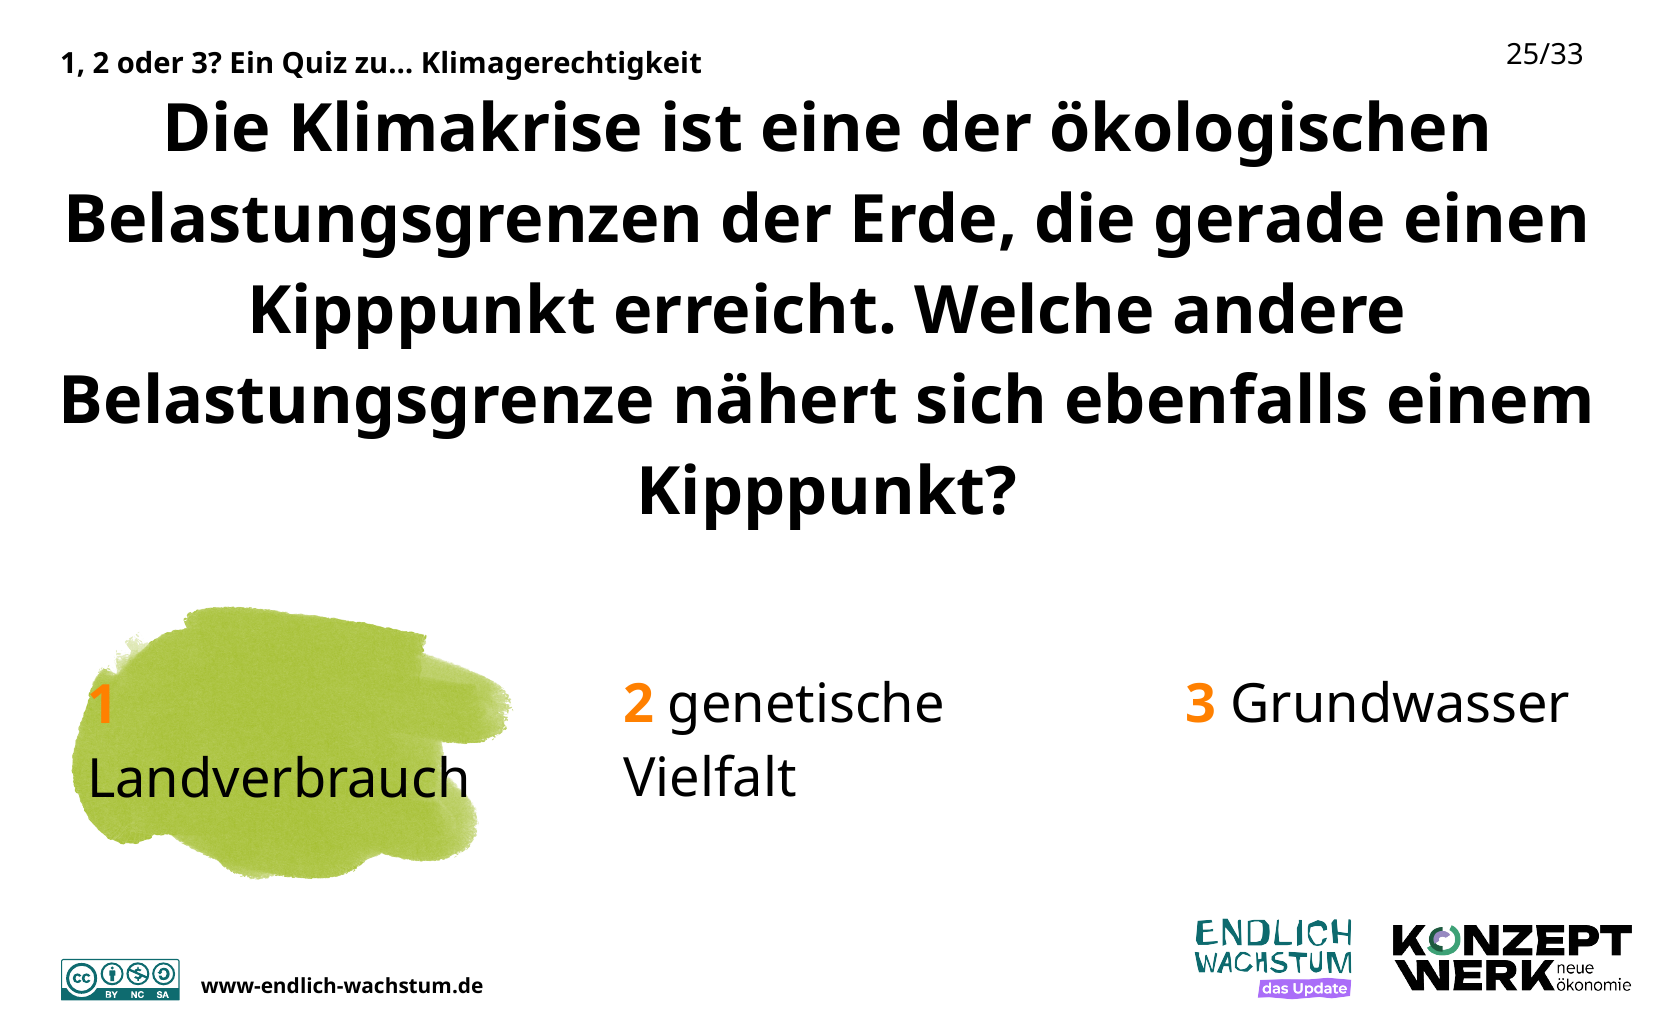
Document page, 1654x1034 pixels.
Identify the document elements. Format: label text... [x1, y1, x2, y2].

text_box 2 genetische Vielfalt [537, 656, 1078, 865]
title Die Klimakrise ist eine der ökologischen Belastungsgrenzen der Erde, die gerade einen Kipppunkt erreicht. Welche andere Belastungsgrenze nähert sich ebenfalls einem Kipppunkt? [59, 80, 1596, 539]
picture [1176, 900, 1374, 1011]
picture [71, 606, 514, 658]
picture [1387, 917, 1636, 997]
text_box 3 Grundwasser [1099, 656, 1595, 854]
text_box 1 Landverbrauch [1, 658, 525, 916]
